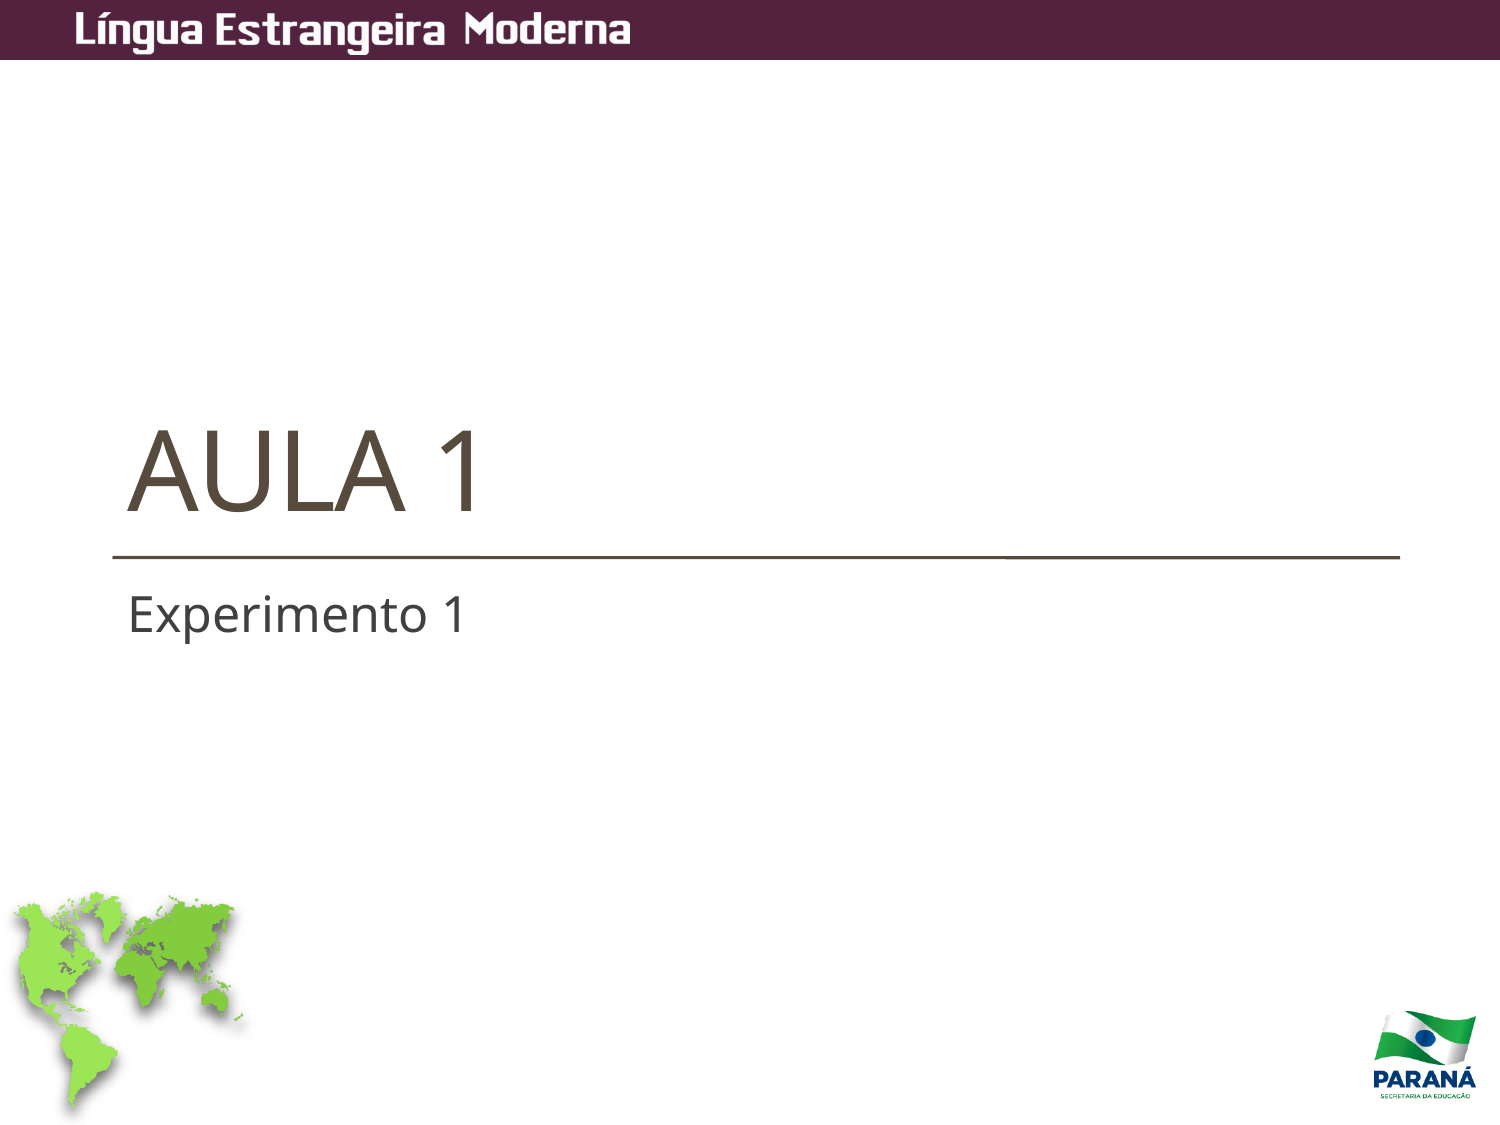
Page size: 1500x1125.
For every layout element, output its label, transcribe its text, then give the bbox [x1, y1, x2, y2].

subtitle Experimento 1 [112, 575, 1163, 863]
title Aula 1 [112, 224, 1401, 542]
